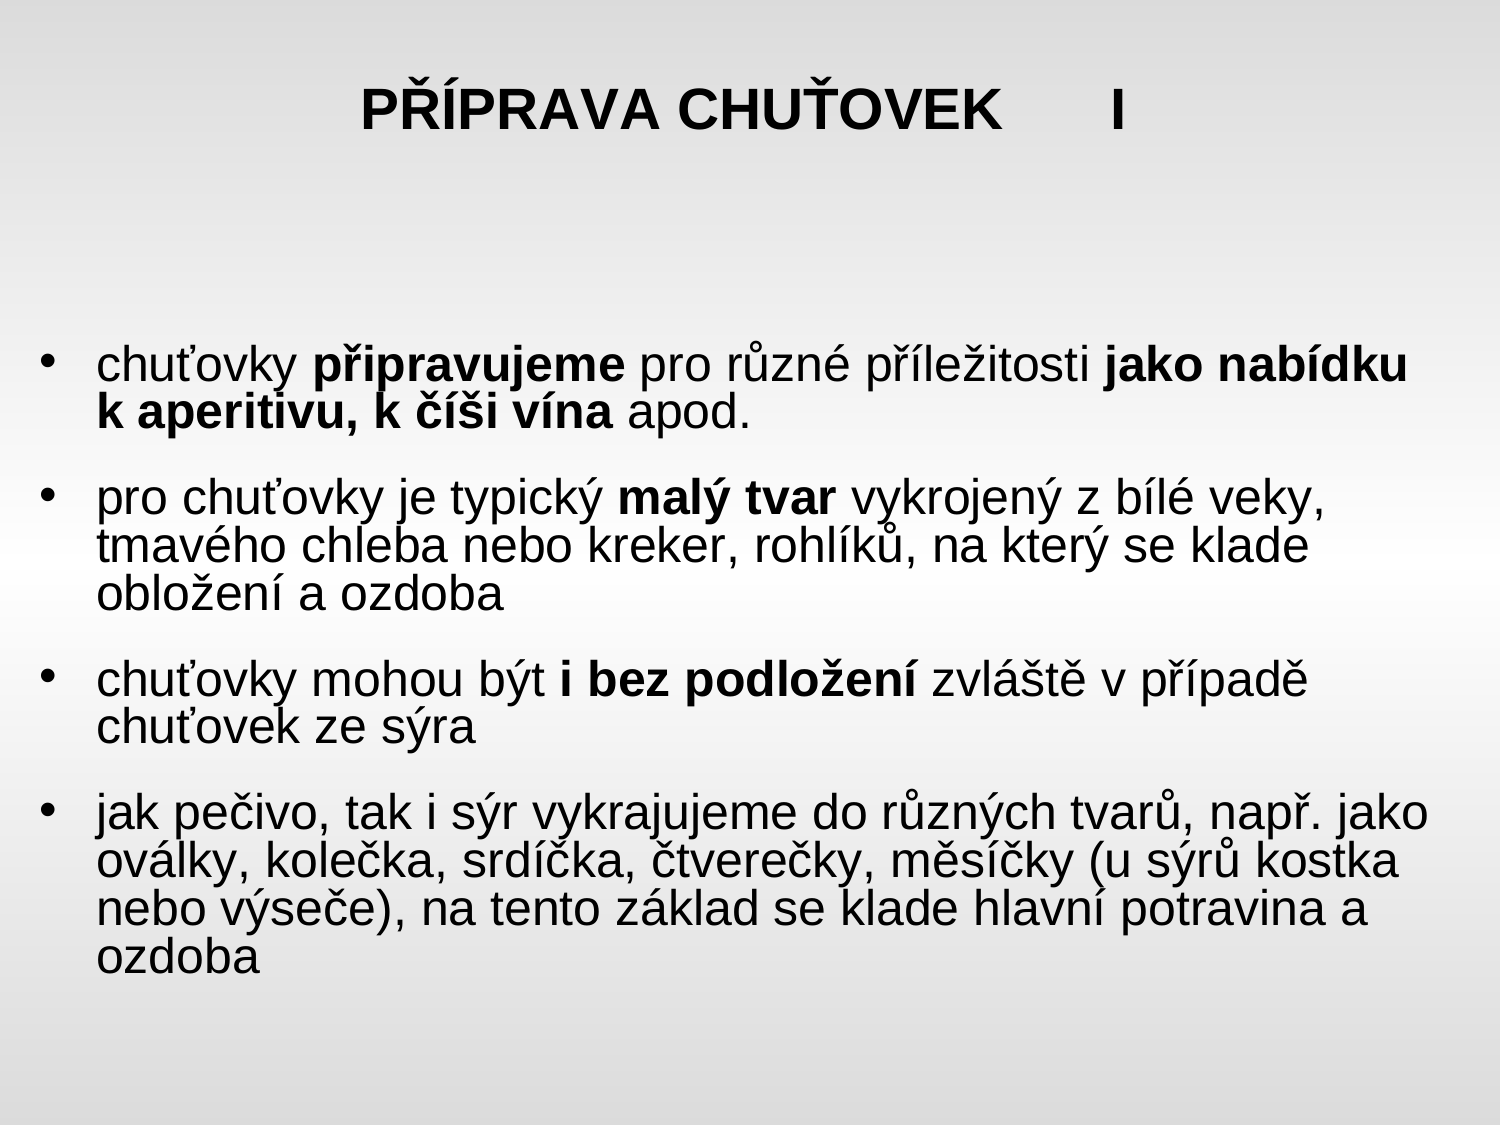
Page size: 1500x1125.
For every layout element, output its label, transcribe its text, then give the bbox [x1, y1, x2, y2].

list chuťovky připravujeme pro různé příležitosti jako nabídku k aperitivu, k číši vína apod. pro chuťovky je typický malý tvar vykrojený z bílé veky, tmavého chleba nebo kreker, rohlíků, na který se klade obložení a ozdoba chuťovky mohou být i bez podložení zvláště v případě chuťovek ze sýra jak pečivo, tak i sýr vykrajujeme do různých tvarů, např. jako oválky, kolečka, srdíčka, čtverečky, měsíčky (u sýrů kostka nebo výseče), na tento základ se klade hlavní potravina a ozdoba [24, 262, 1450, 1001]
title PŘÍPRAVA CHUŤOVEK I [62, 49, 1426, 163]
